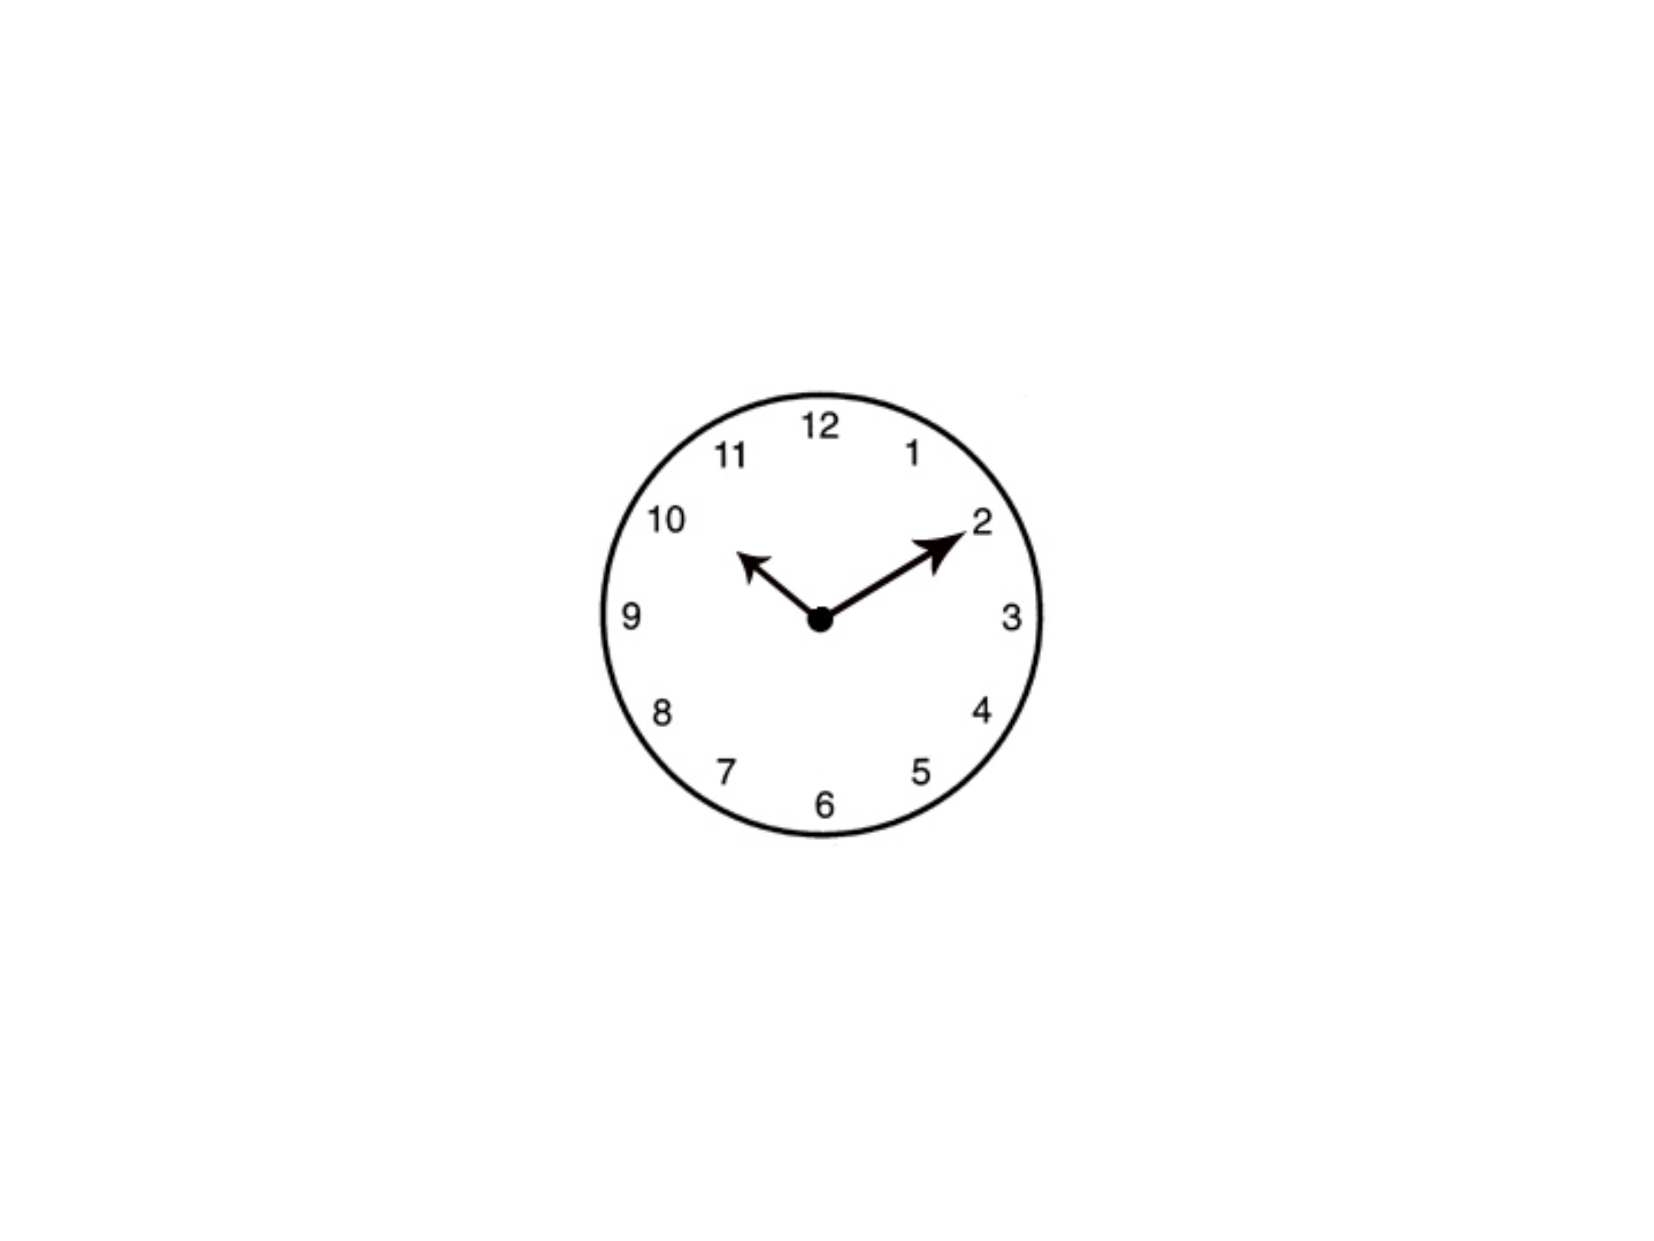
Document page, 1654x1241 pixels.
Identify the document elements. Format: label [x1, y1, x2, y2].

picture [574, 368, 1080, 872]
